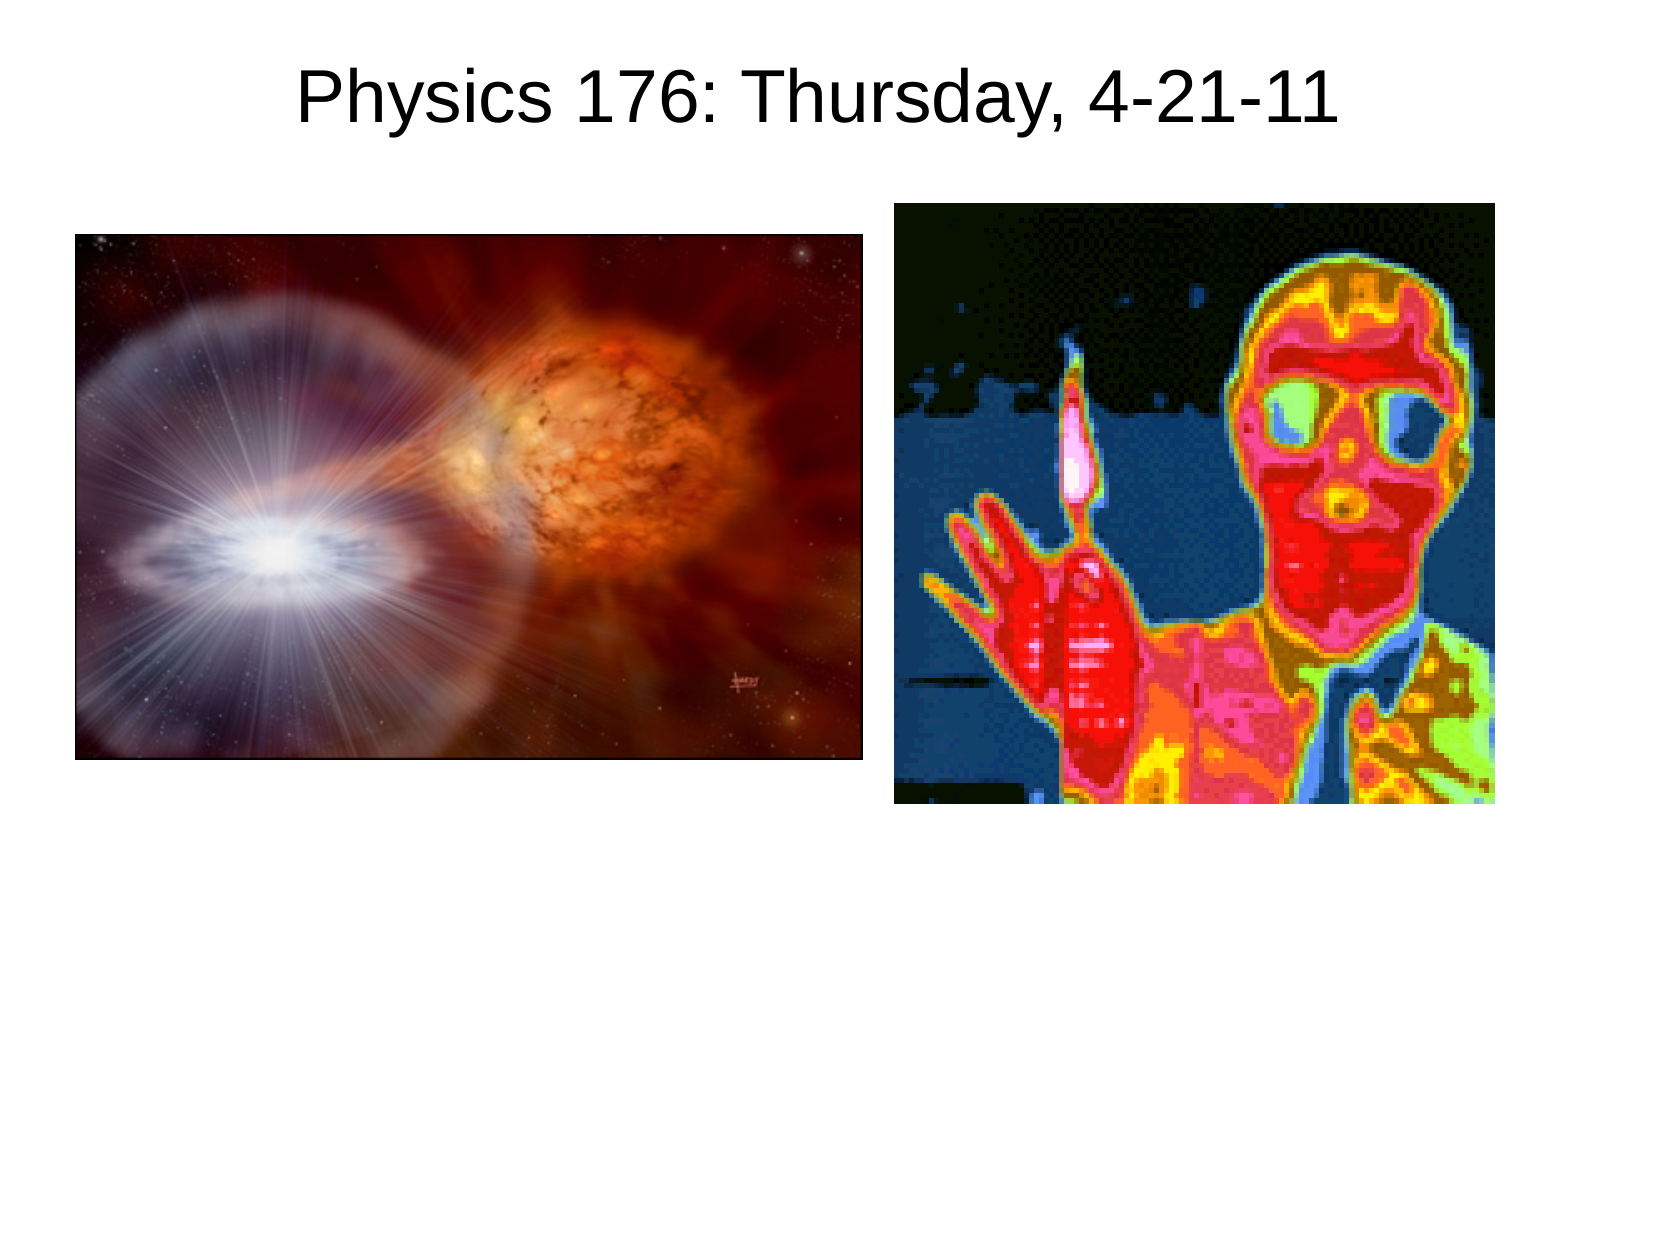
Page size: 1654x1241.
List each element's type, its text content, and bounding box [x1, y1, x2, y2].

picture [894, 203, 1495, 804]
title Physics 176: Thursday, 4-21-11 [75, 0, 1564, 193]
picture [75, 234, 863, 760]
